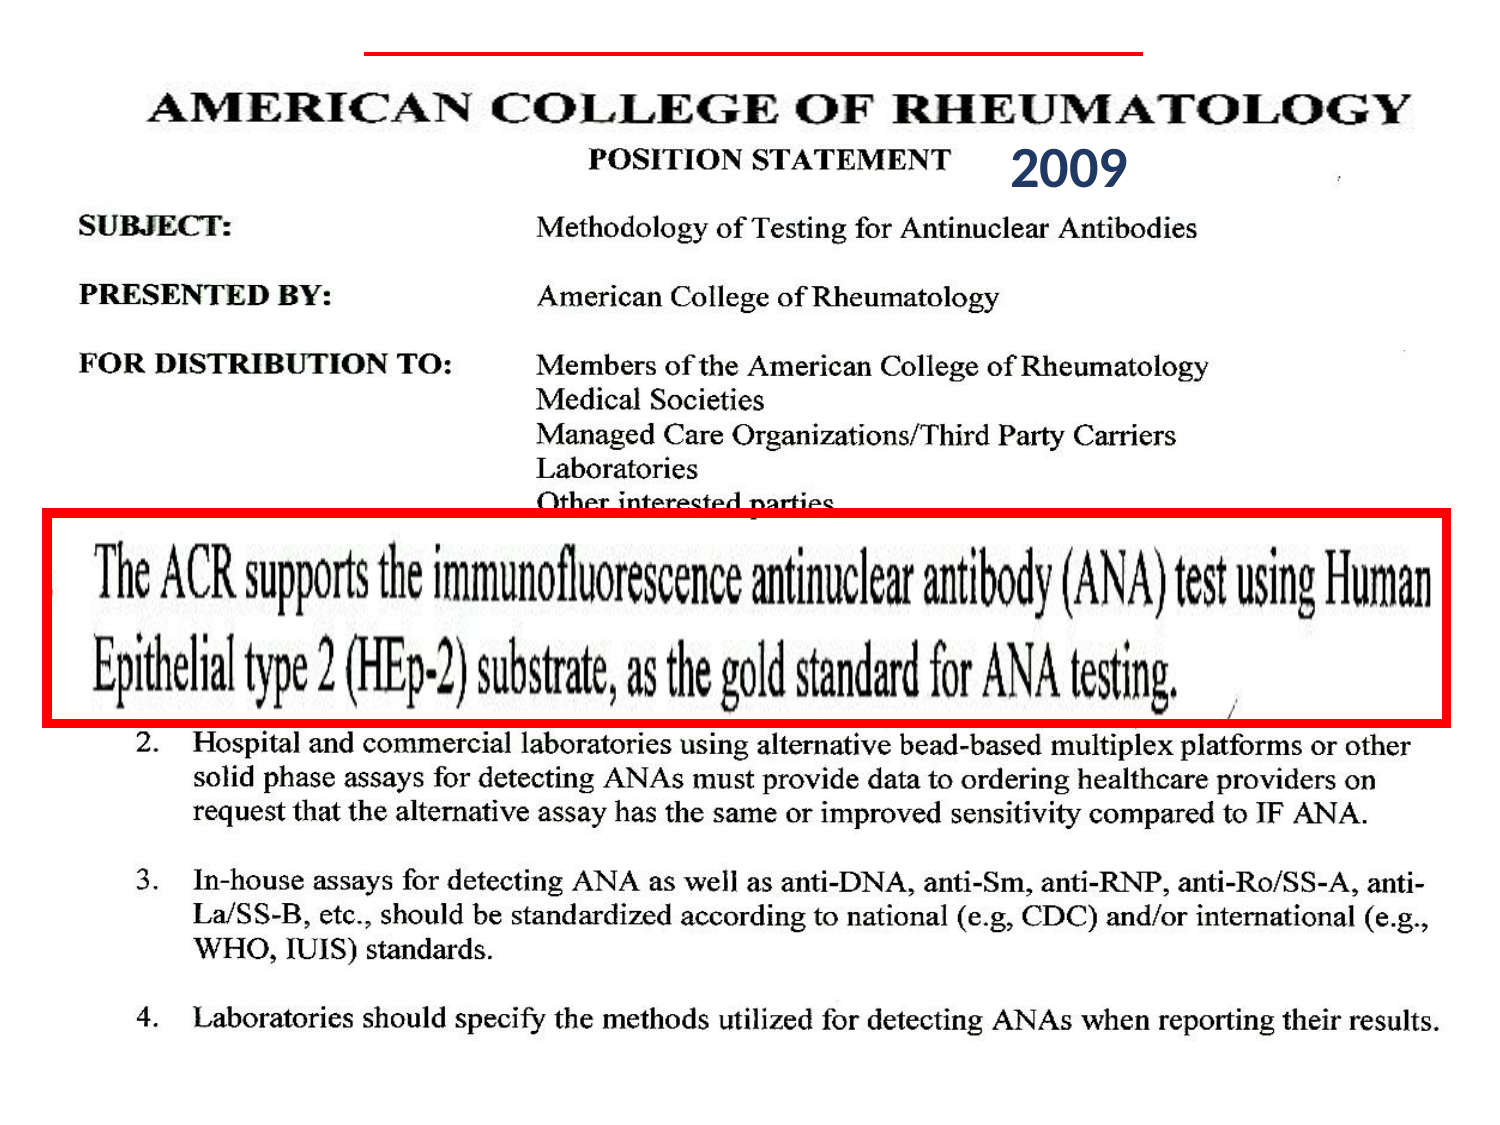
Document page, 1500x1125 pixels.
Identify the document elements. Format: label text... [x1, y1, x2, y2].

picture [28, 54, 1477, 1067]
text_box 2009 [995, 121, 1146, 208]
